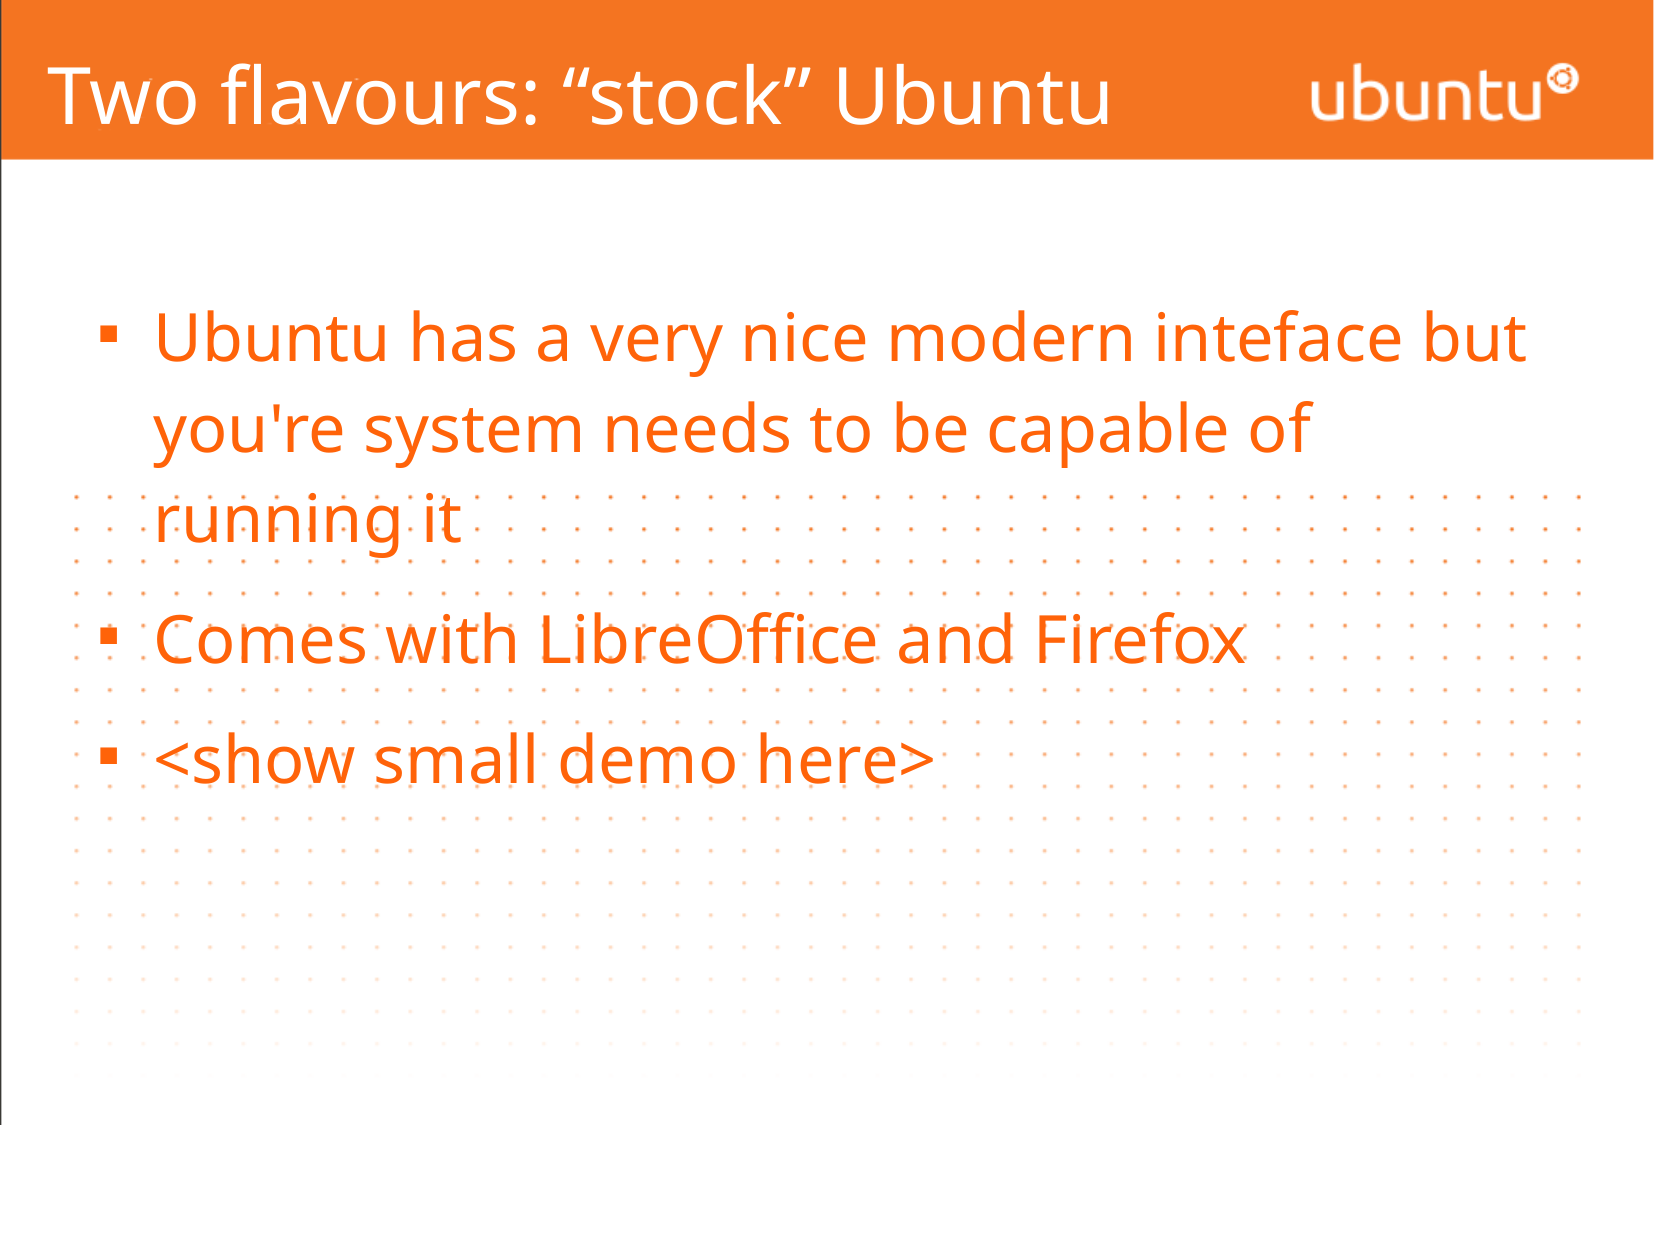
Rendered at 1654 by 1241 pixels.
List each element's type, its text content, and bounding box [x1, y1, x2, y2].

title Two flavours: “stock” Ubuntu [47, 29, 1276, 158]
picture [0, 0, 1654, 1125]
list Ubuntu has a very nice modern inteface but you're system needs to be capable of running it Comes with LibreOffice and Firefox <show small demo here> [82, 290, 1571, 1109]
